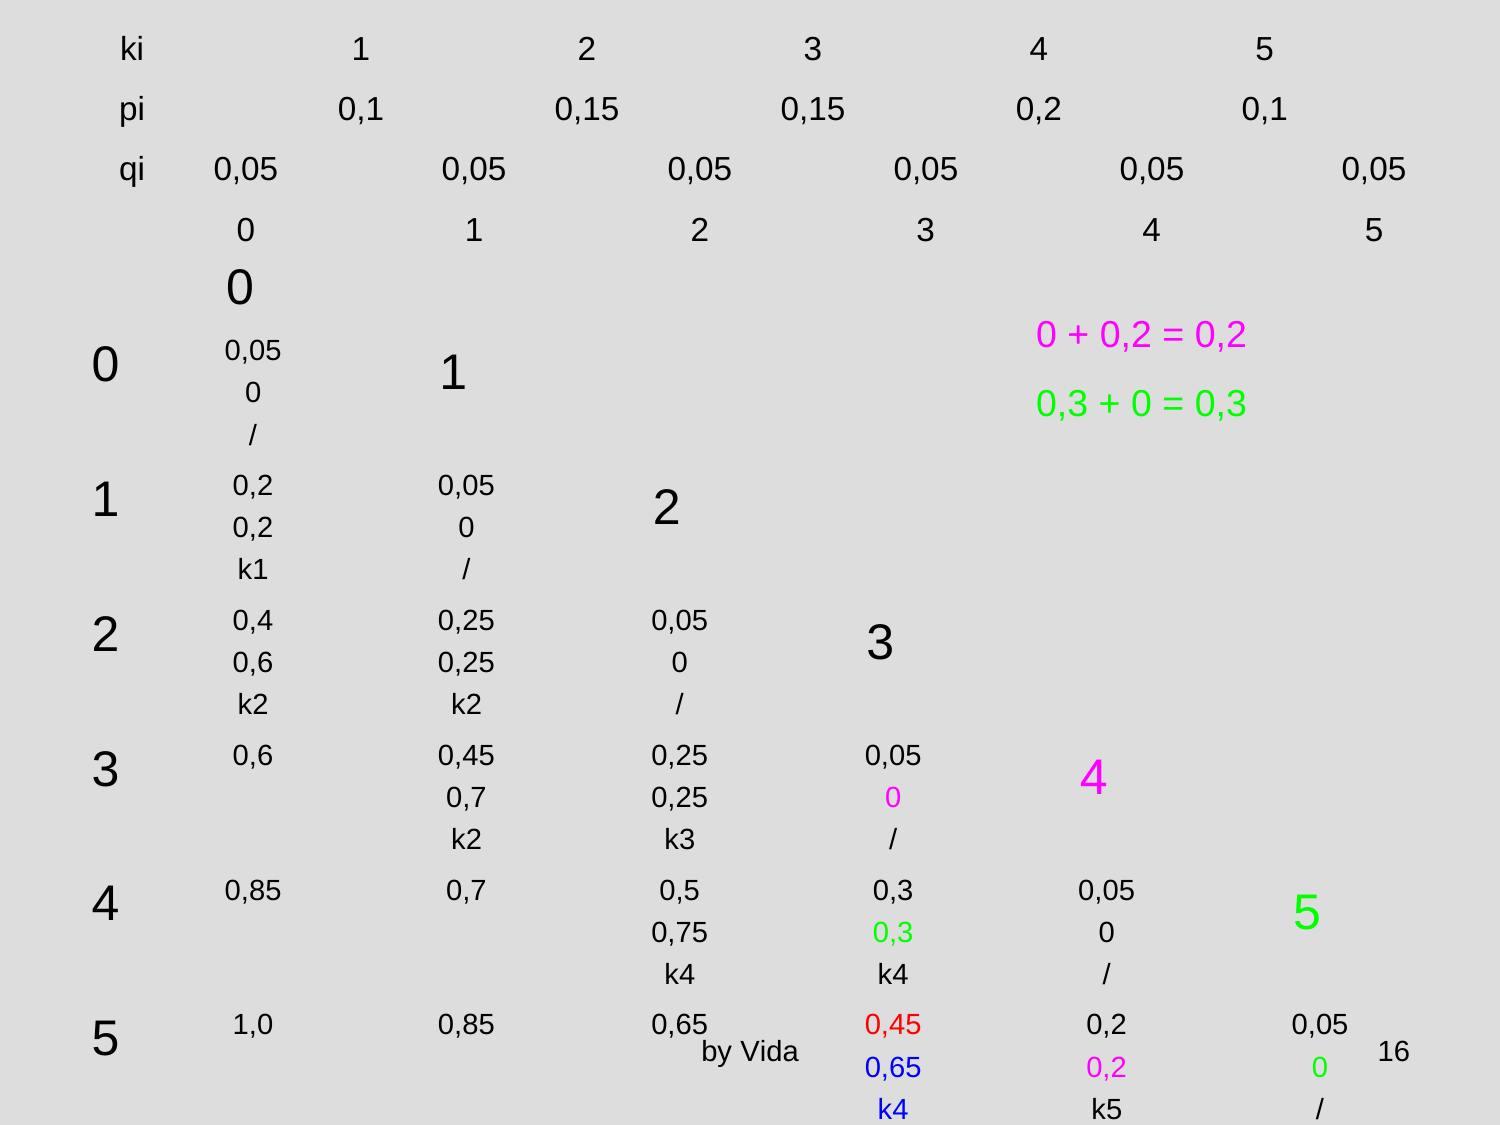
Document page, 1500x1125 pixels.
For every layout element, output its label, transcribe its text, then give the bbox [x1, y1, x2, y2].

table_cell 0,25 0,25 k3 [573, 728, 786, 863]
table_cell 0,45 0,65 k4 [786, 998, 1000, 1125]
table_cell [304, 140, 417, 200]
table_header 4 [982, 19, 1096, 79]
table_cell 1 [417, 200, 530, 261]
table_cell 0,05 [869, 140, 982, 200]
table_cell [417, 79, 530, 140]
table_cell 1 [360, 324, 1427, 459]
table_header 2 [530, 19, 643, 79]
table_cell 0,3 0,3 k4 [786, 863, 1000, 998]
table_cell 4 [1000, 728, 1427, 863]
table_cell [1096, 79, 1208, 140]
table_cell 0,05 0 / [146, 324, 360, 459]
table_cell [869, 79, 982, 140]
table_cell [188, 79, 304, 140]
table_cell [1208, 140, 1321, 200]
table_header [1321, 19, 1427, 79]
table_cell 4 [77, 863, 146, 998]
table_cell 0,1 [304, 79, 417, 140]
table_cell [643, 79, 756, 140]
table_header 3 [756, 19, 869, 79]
table_header [77, 261, 146, 324]
table_cell [982, 200, 1096, 261]
table_cell 0,05 0 / [573, 594, 786, 728]
table_cell [530, 140, 643, 200]
table_cell 0,2 0,2 k5 [1000, 998, 1213, 1125]
table_cell 2 [77, 594, 146, 728]
table_cell 0,85 [360, 998, 573, 1125]
table_cell 0,2 0,2 k1 [146, 459, 360, 594]
table_header [360, 261, 1427, 324]
table_header [1096, 19, 1208, 79]
table_cell 0,05 0 / [1213, 998, 1427, 1125]
table_header 5 [1208, 19, 1321, 79]
table_cell 0,05 [417, 140, 530, 200]
table_cell [304, 200, 417, 261]
table_header 0 [146, 261, 360, 324]
table_header 1 [304, 19, 417, 79]
table_cell 0,15 [530, 79, 643, 140]
table_cell 0,65 [573, 998, 786, 1125]
table_cell pi [77, 79, 188, 140]
table_header [643, 19, 756, 79]
table_cell 3 [77, 728, 146, 863]
text_box 0 + 0,2 = 0,2 0,3 + 0 = 0,3 [1021, 302, 1371, 432]
table_cell 2 [573, 459, 1427, 594]
table_header ki [77, 19, 188, 79]
table_cell 0,5 0,75 k4 [573, 863, 786, 998]
table_cell 0,05 [1321, 140, 1427, 200]
table_cell 1,0 [146, 998, 360, 1125]
table_header [188, 19, 304, 79]
table_cell 5 [1321, 200, 1427, 261]
table_cell 0 [188, 200, 304, 261]
table_cell [530, 200, 643, 261]
table_cell 0,05 [1096, 140, 1208, 200]
table_cell [756, 200, 869, 261]
table_cell [1208, 200, 1321, 261]
table_cell 2 [643, 200, 756, 261]
table_cell 3 [786, 594, 1427, 728]
table_cell 5 [77, 998, 146, 1125]
table_cell 0,05 0 / [360, 459, 573, 594]
table_cell qi [77, 140, 188, 200]
table_header [417, 19, 530, 79]
table_cell 0,45 0,7 k2 [360, 728, 573, 863]
table_cell 3 [869, 200, 982, 261]
table_header [869, 19, 982, 79]
table_cell 0,05 [643, 140, 756, 200]
table_cell [1321, 79, 1427, 140]
table_cell 0,05 0 / [1000, 863, 1213, 998]
table_cell 0,2 [982, 79, 1096, 140]
table_cell 0,15 [756, 79, 869, 140]
table_cell 0,1 [1208, 79, 1321, 140]
table_cell 1 [77, 459, 146, 594]
table_cell 0,05 0 / [786, 728, 1000, 863]
table_cell 0,85 [146, 863, 360, 998]
table_cell [756, 140, 869, 200]
table_cell 0,4 0,6 k2 [146, 594, 360, 728]
table_cell 0,25 0,25 k2 [360, 594, 573, 728]
table_cell 0 [77, 324, 146, 459]
table_cell 0,6 [146, 728, 360, 863]
table_cell [77, 200, 188, 261]
table_cell 4 [1096, 200, 1208, 261]
table_cell [982, 140, 1096, 200]
table_cell 0,05 [188, 140, 304, 200]
table_cell 5 [1213, 863, 1427, 998]
table_cell 0,7 [360, 863, 573, 998]
